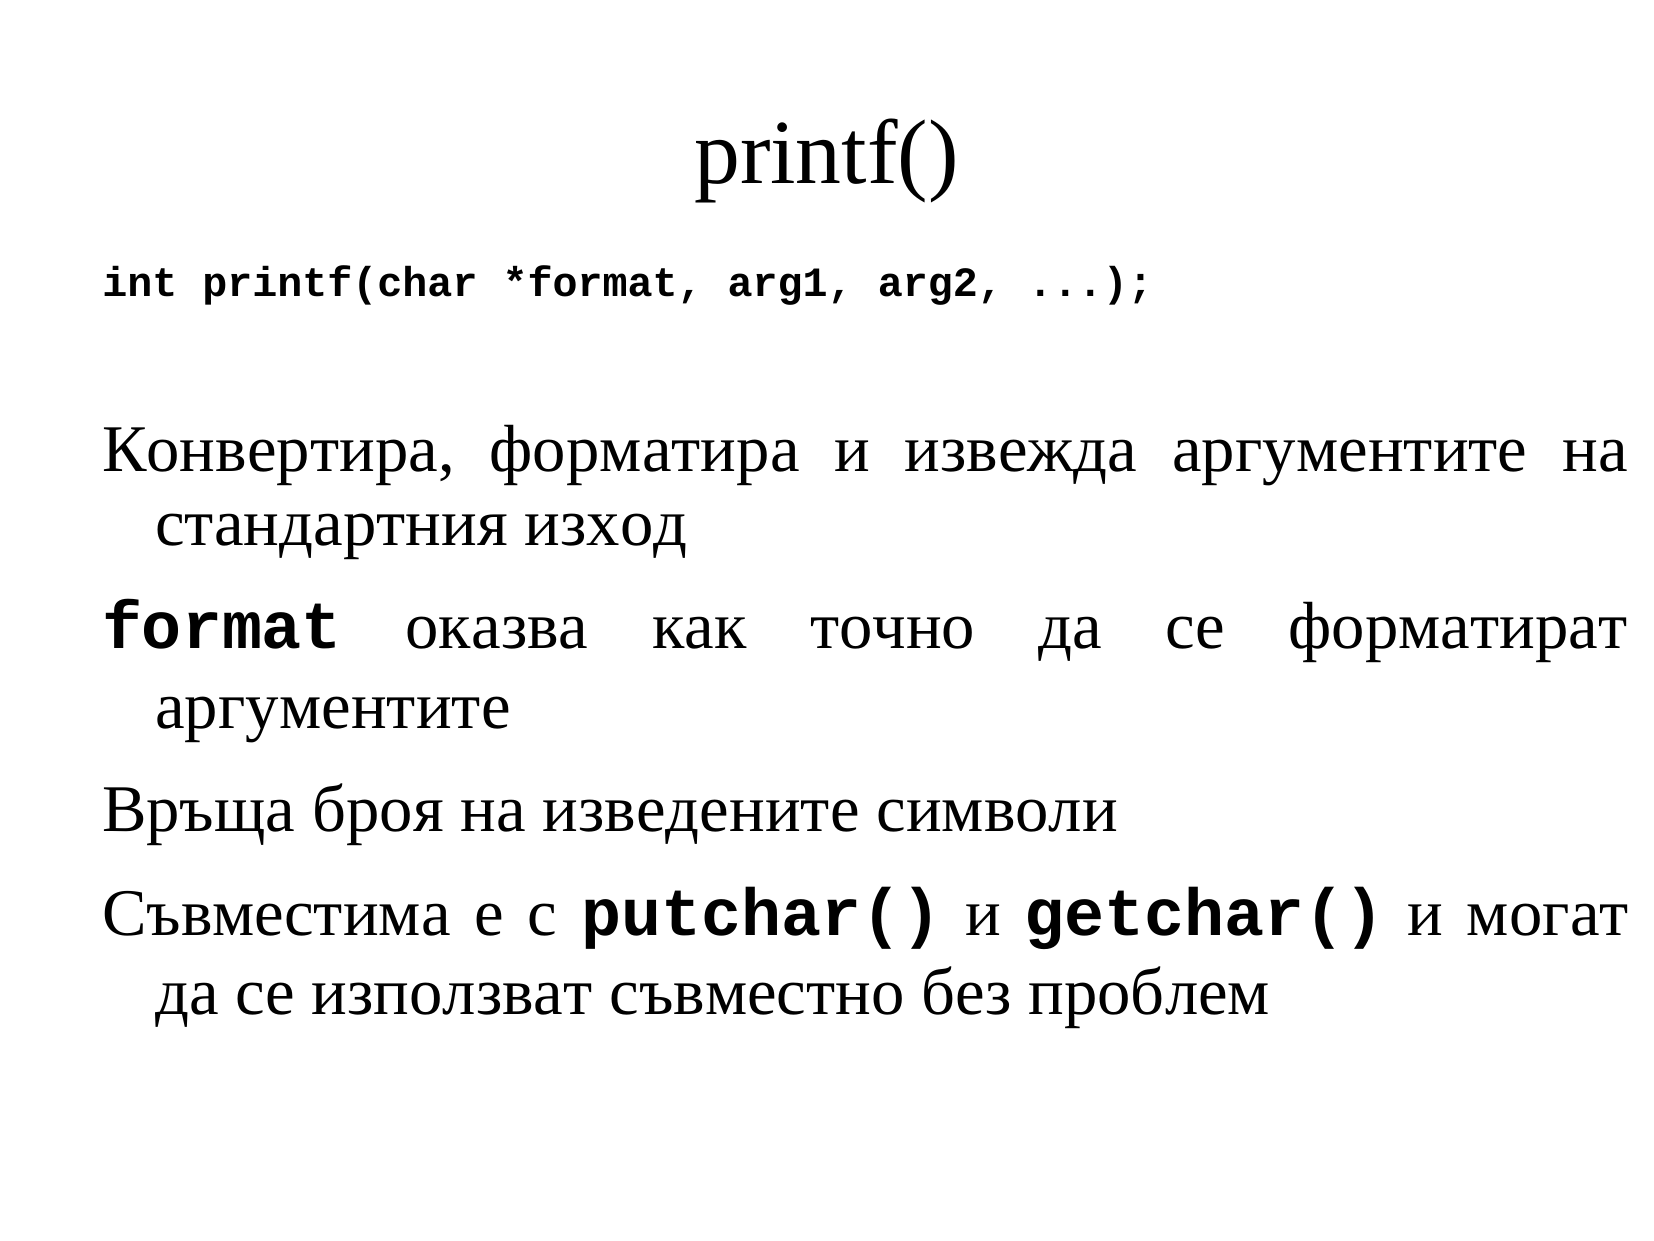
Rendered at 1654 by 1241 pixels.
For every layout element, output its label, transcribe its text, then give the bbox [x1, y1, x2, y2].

list Конвертира, форматира и извежда аргументите на стандартния изход format оказва как точно да се форматират аргументите Връща броя на изведените символи Съвместима е с putchar() и getchar() и могат да се използват съвместно без проблем [84, 411, 1630, 1146]
text_box int printf(char *format, arg1, arg2, ...); [87, 254, 1523, 317]
title printf() [82, 49, 1571, 257]
